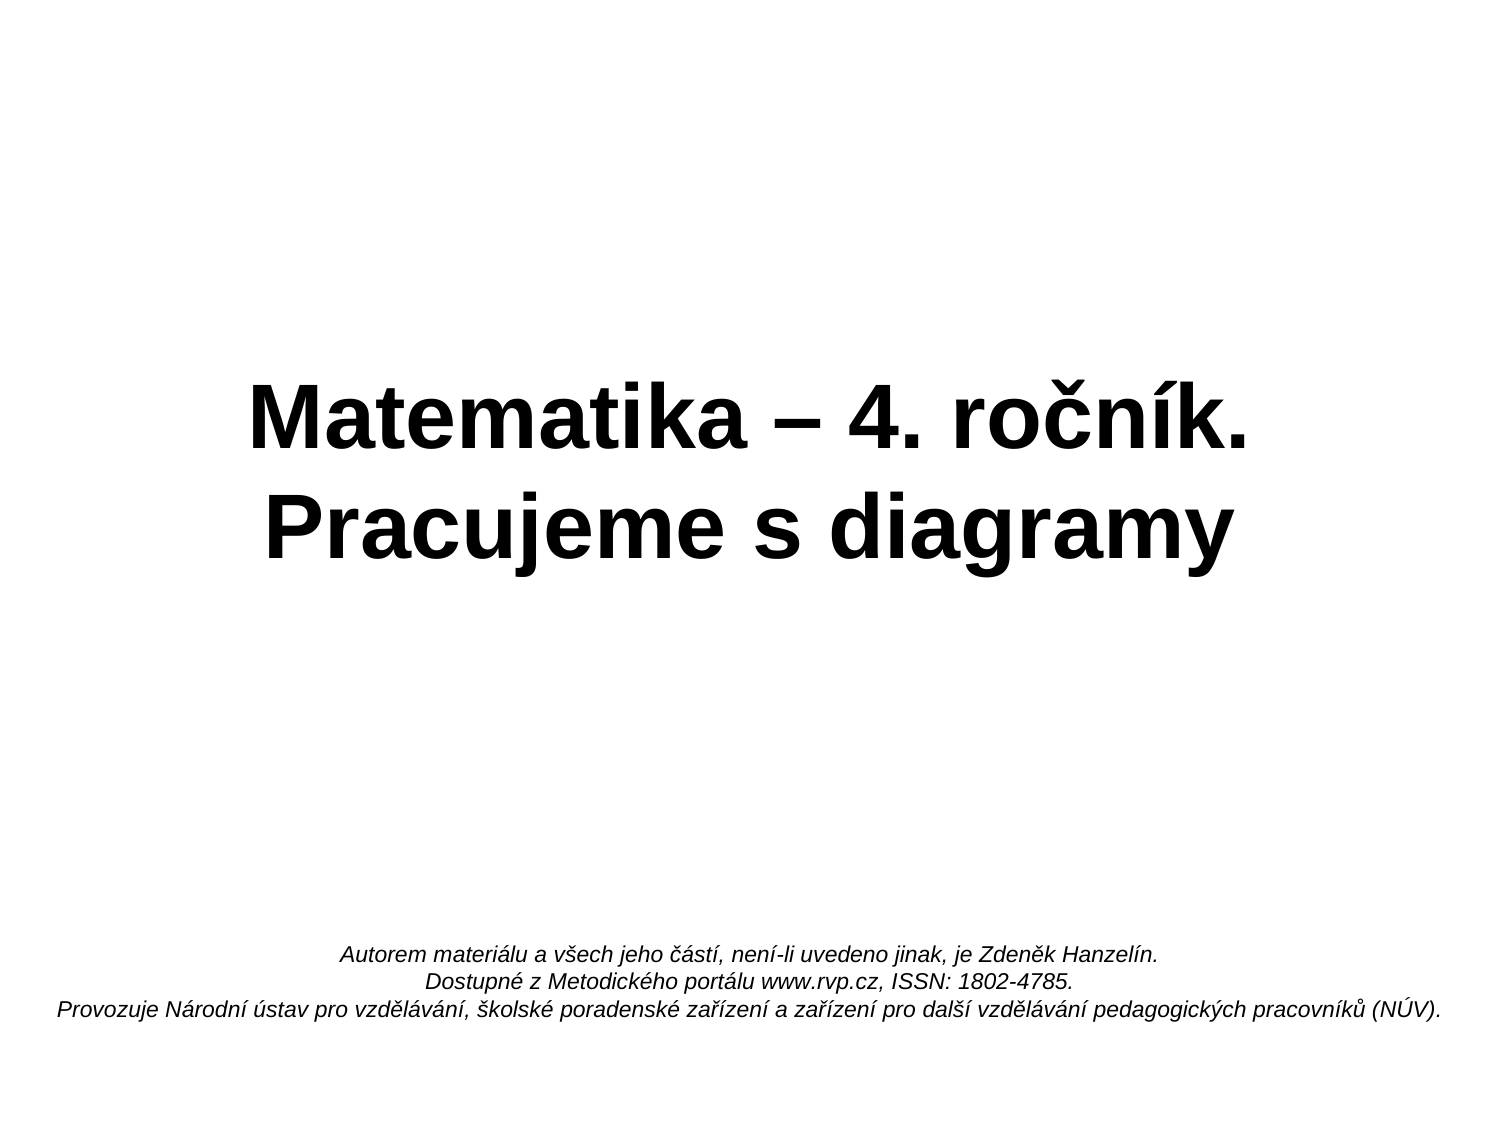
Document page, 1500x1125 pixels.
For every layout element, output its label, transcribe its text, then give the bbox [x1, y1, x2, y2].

text_box Autorem materiálu a všech jeho částí, není-li uvedeno jinak, je Zdeněk Hanzelín. Dostupné z Metodického portálu www.rvp.cz, ISSN: 1802-4785. Provozuje Národní ústav pro vzdělávání, školské poradenské zařízení a zařízení pro další vzdělávání pedagogických pracovníků (NÚV). [0, 931, 1500, 1030]
text_box Matematika – 4. ročník. Pracujeme s diagramy [112, 349, 1388, 591]
